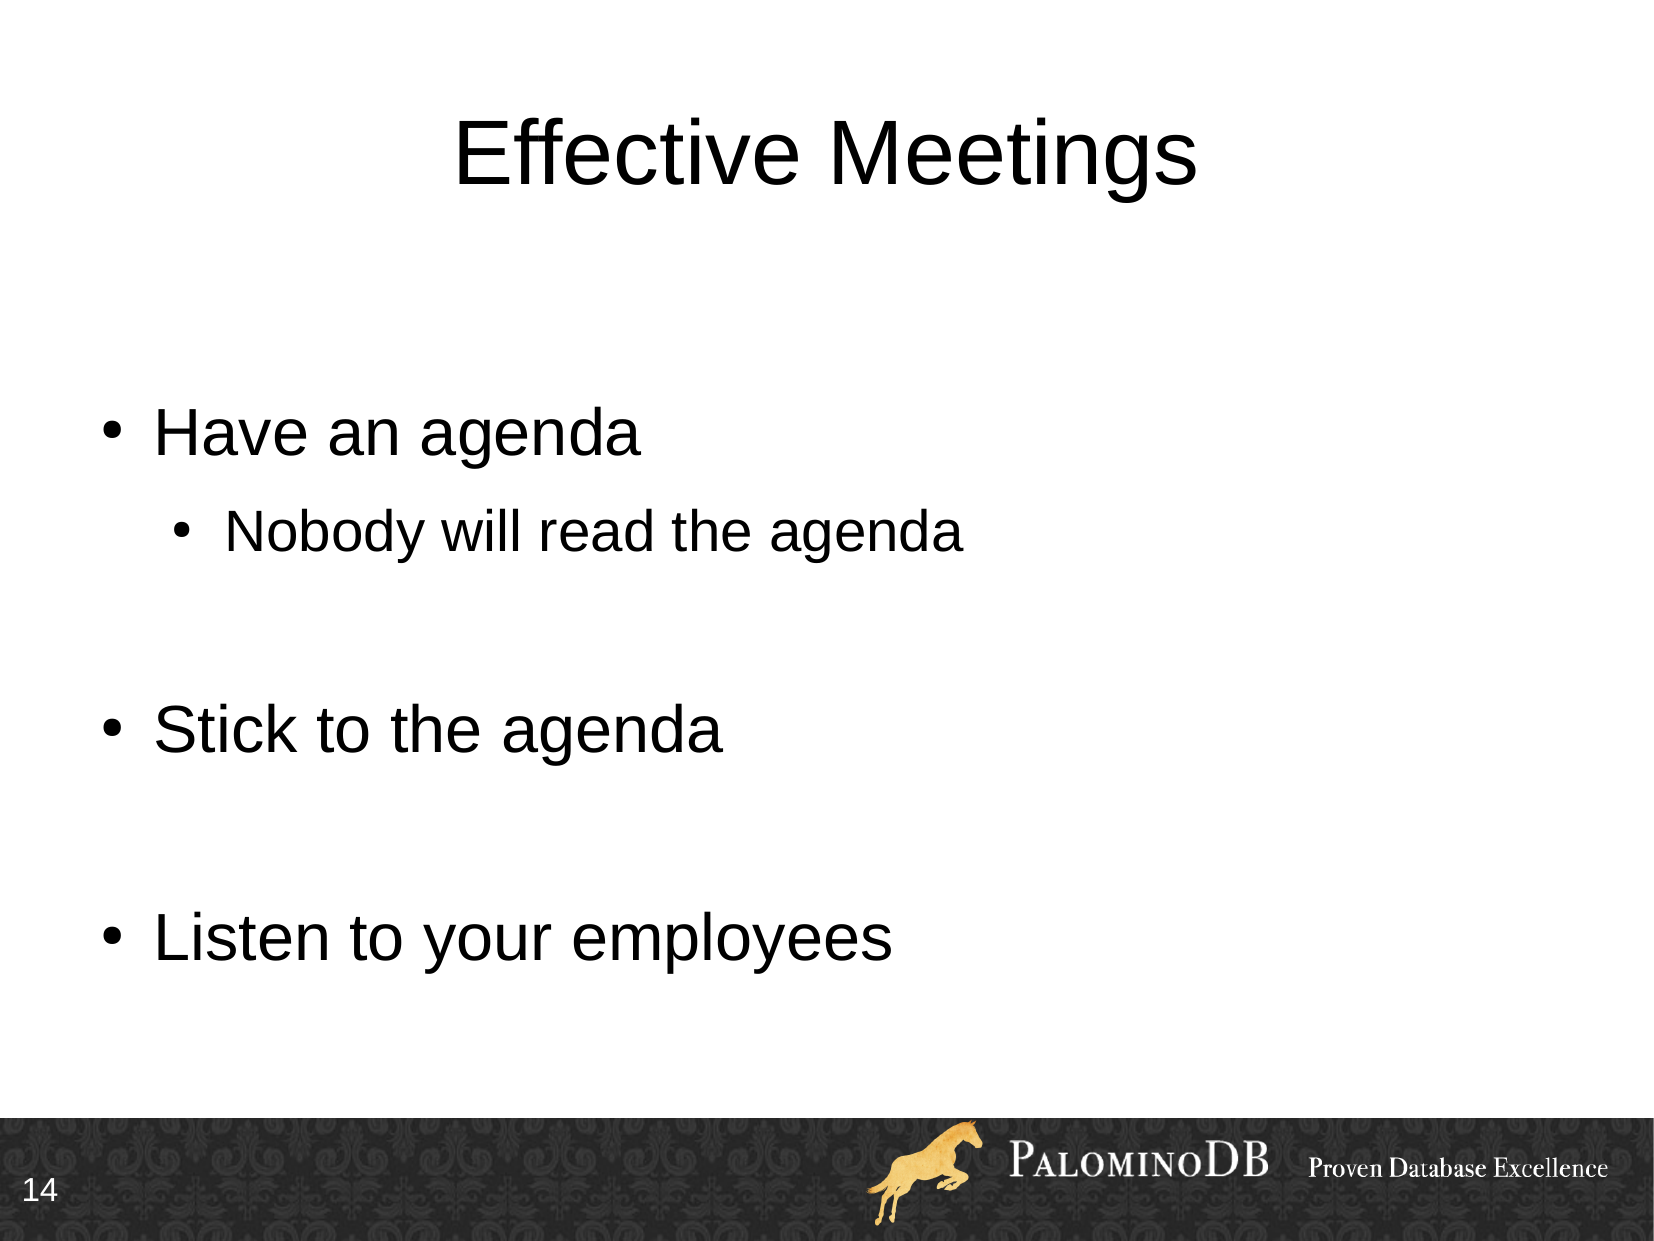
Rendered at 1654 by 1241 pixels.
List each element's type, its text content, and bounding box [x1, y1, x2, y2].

title Effective Meetings [82, 49, 1571, 257]
picture [0, 1109, 1654, 1241]
list Have an agenda Nobody will read the agenda Stick to the agenda Listen to your employees [82, 290, 1571, 1109]
